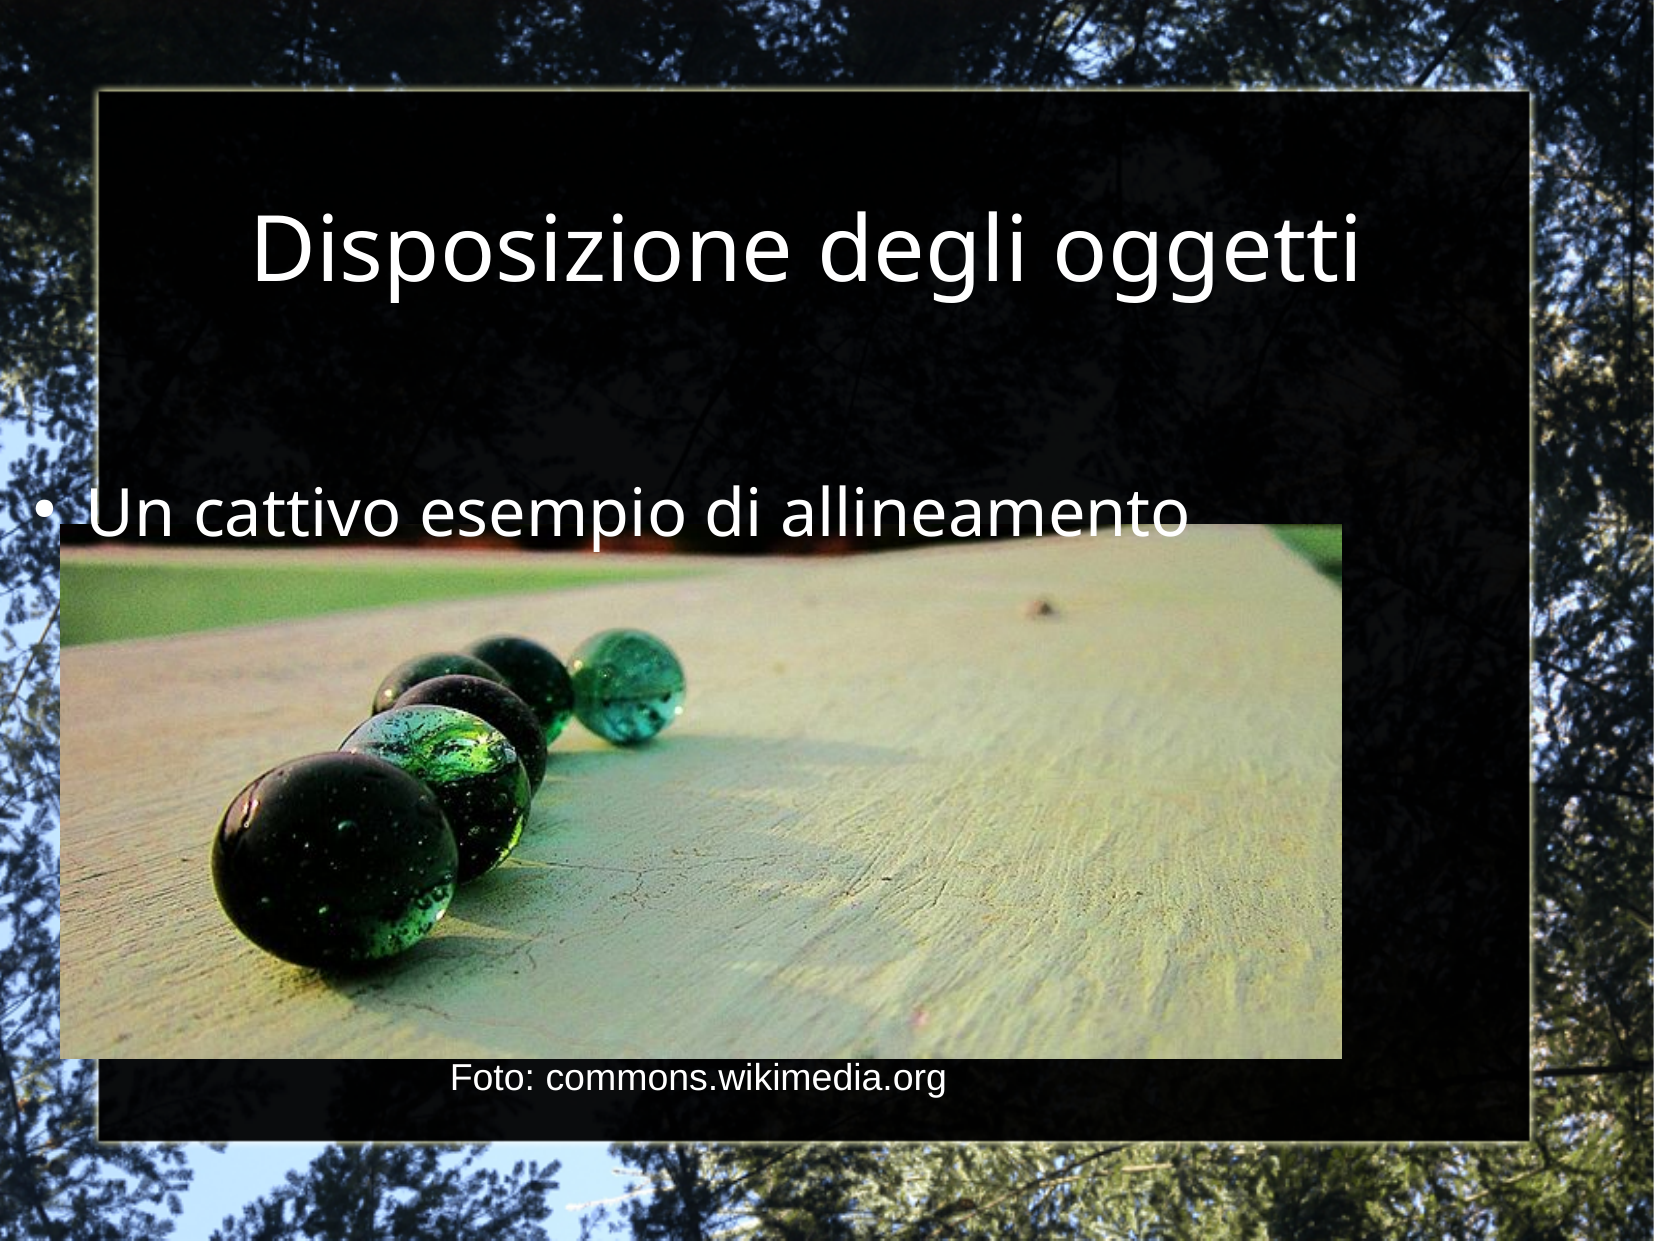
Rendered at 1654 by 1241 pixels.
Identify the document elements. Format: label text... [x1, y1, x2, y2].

picture [0, 0, 1654, 1241]
title Disposizione degli oggetti [83, 162, 1531, 331]
text_box Foto: commons.wikimedia.org [435, 1049, 991, 1148]
list Un cattivo esempio di allineamento [15, 465, 1446, 1185]
